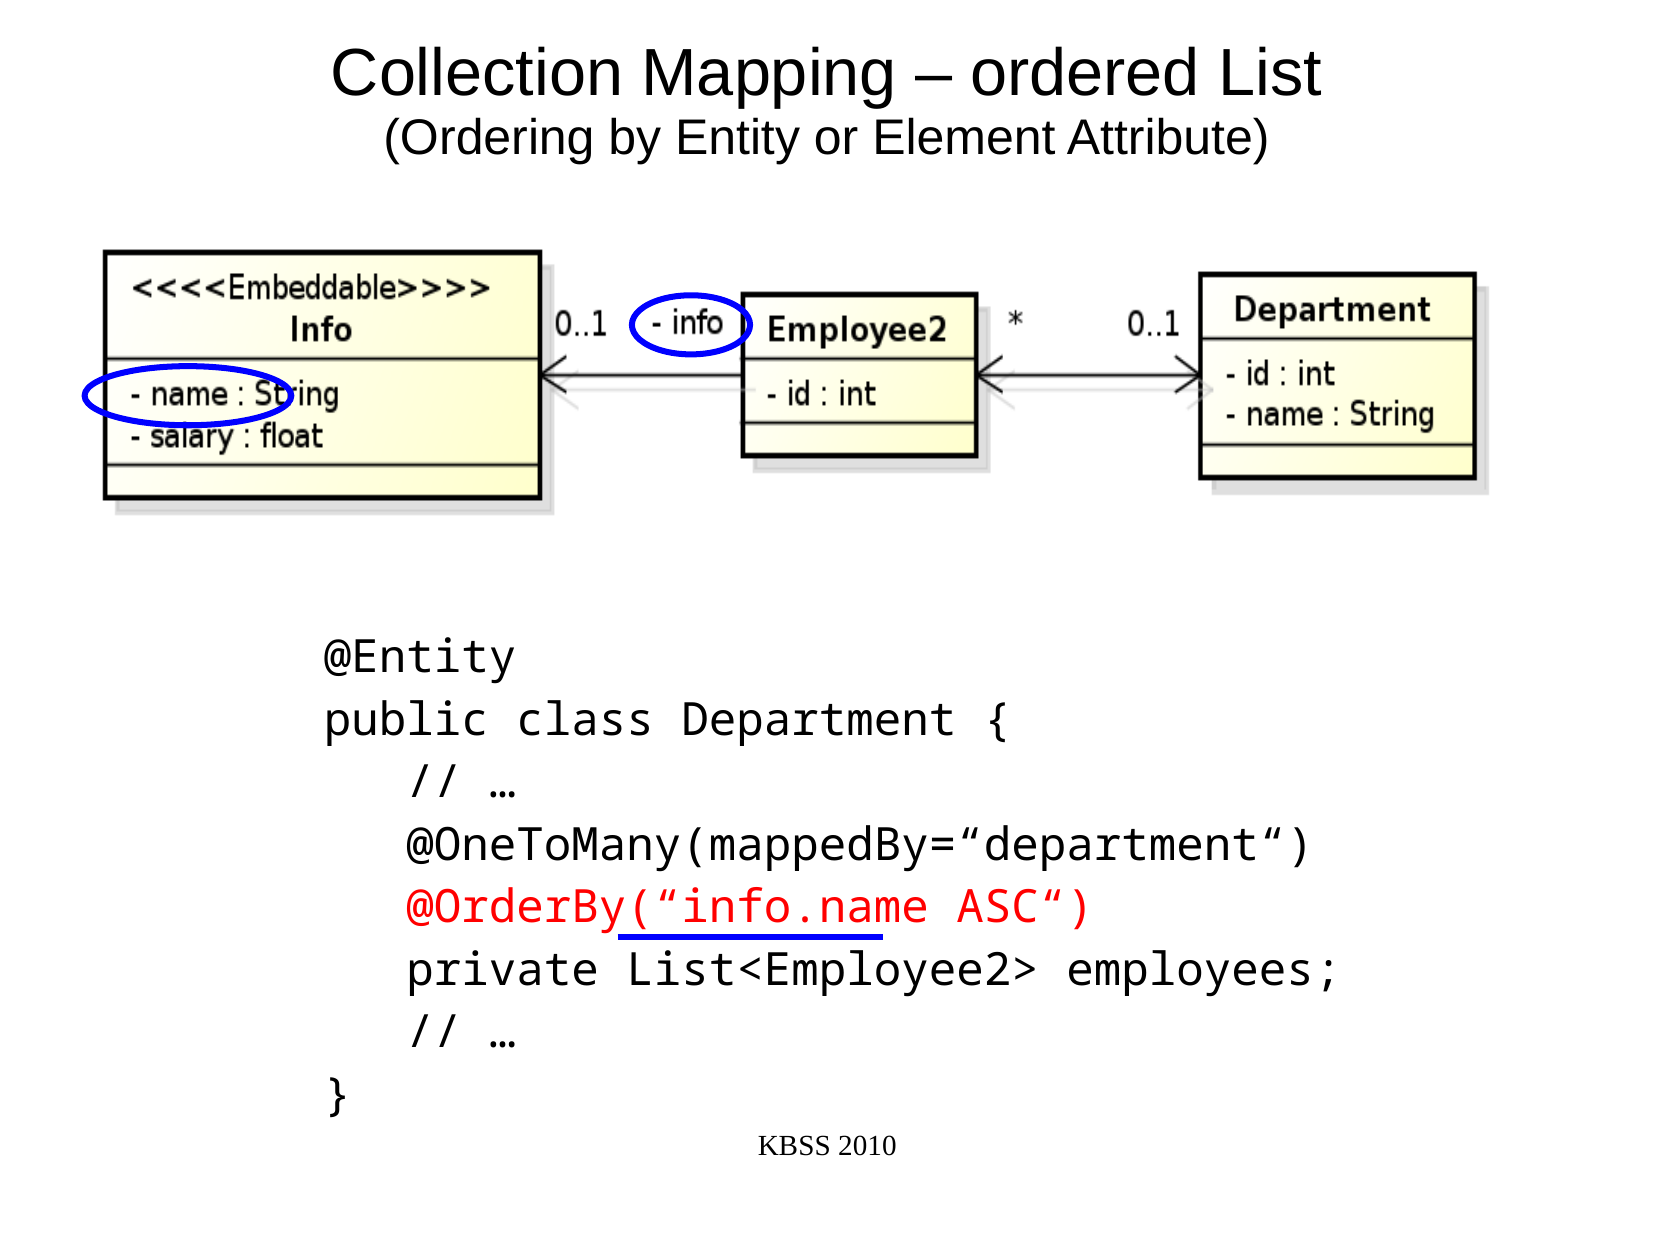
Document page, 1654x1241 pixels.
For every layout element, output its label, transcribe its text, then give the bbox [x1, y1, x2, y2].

picture [88, 370, 288, 422]
text_box @Entity public class Department { // … @OneToMany(mappedBy=“department“) @OrderBy(“info.name ASC“) private List<Employee2> employees; // … } [309, 616, 1215, 1124]
title Collection Mapping – ordered List (Ordering by Entity or Element Attribute) [82, 3, 1571, 196]
picture [88, 230, 1512, 532]
